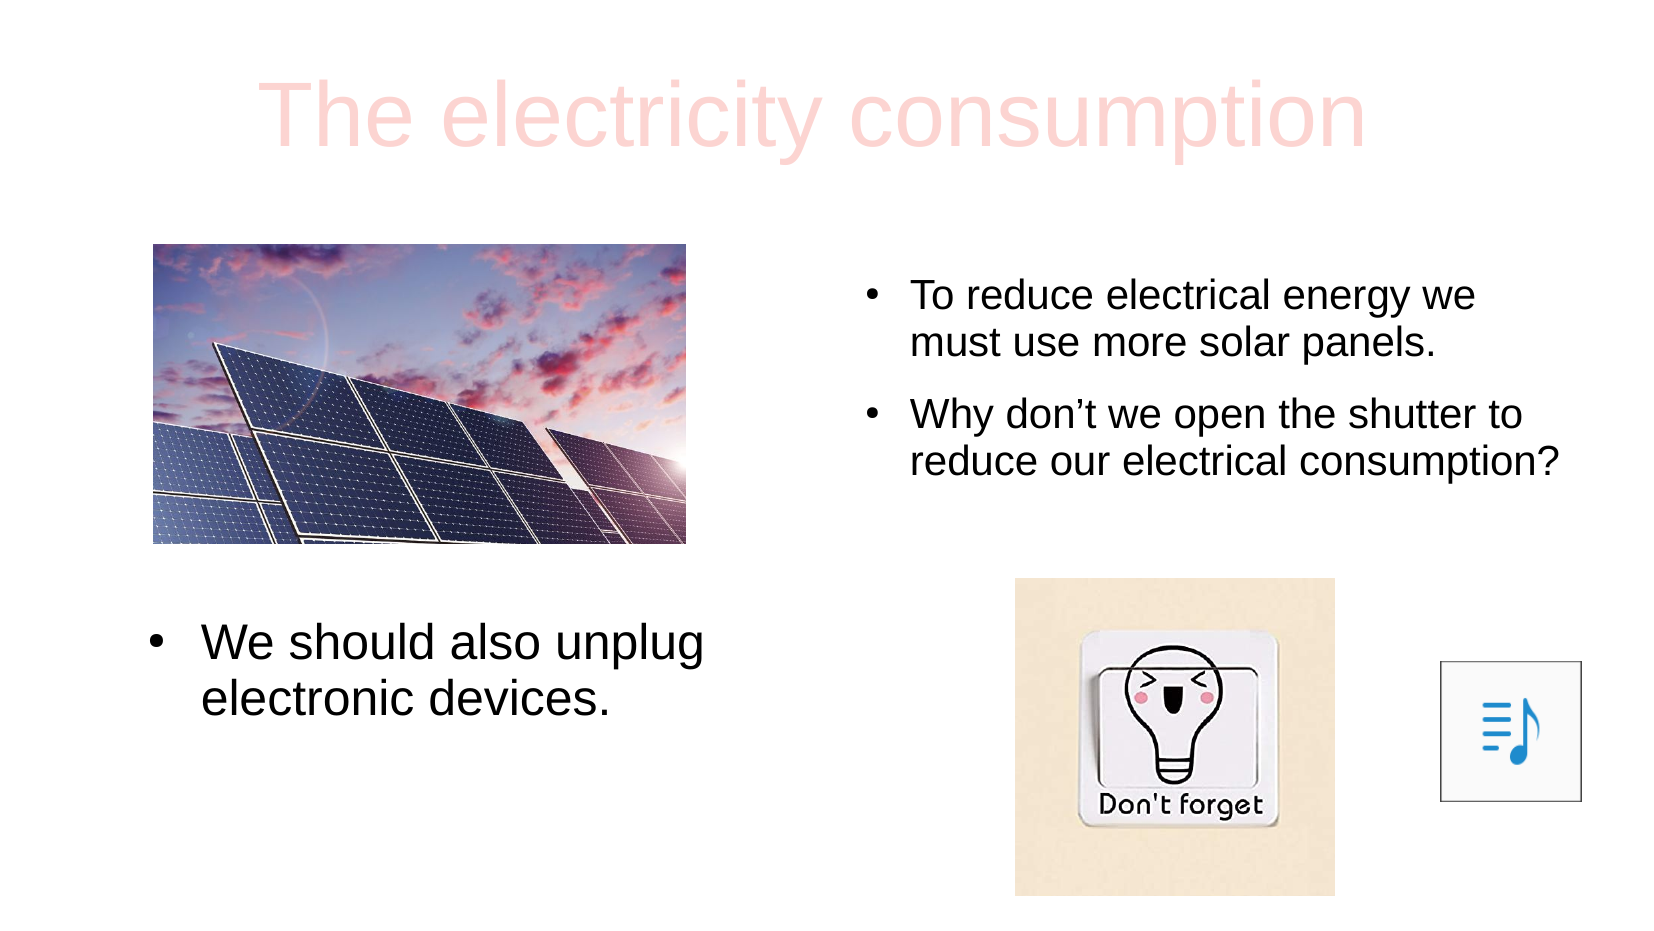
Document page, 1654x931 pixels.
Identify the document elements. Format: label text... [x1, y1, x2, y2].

picture [1015, 578, 1335, 896]
list To reduce electrical energy we must use more solar panels. Why don’t we open the shutter to reduce our electrical consumption? [850, 271, 1577, 529]
title The electricity consumption [82, 37, 1571, 193]
text_box [1439, 659, 1583, 804]
list We should also unplug electronic devices. [129, 614, 857, 872]
picture [153, 244, 686, 544]
